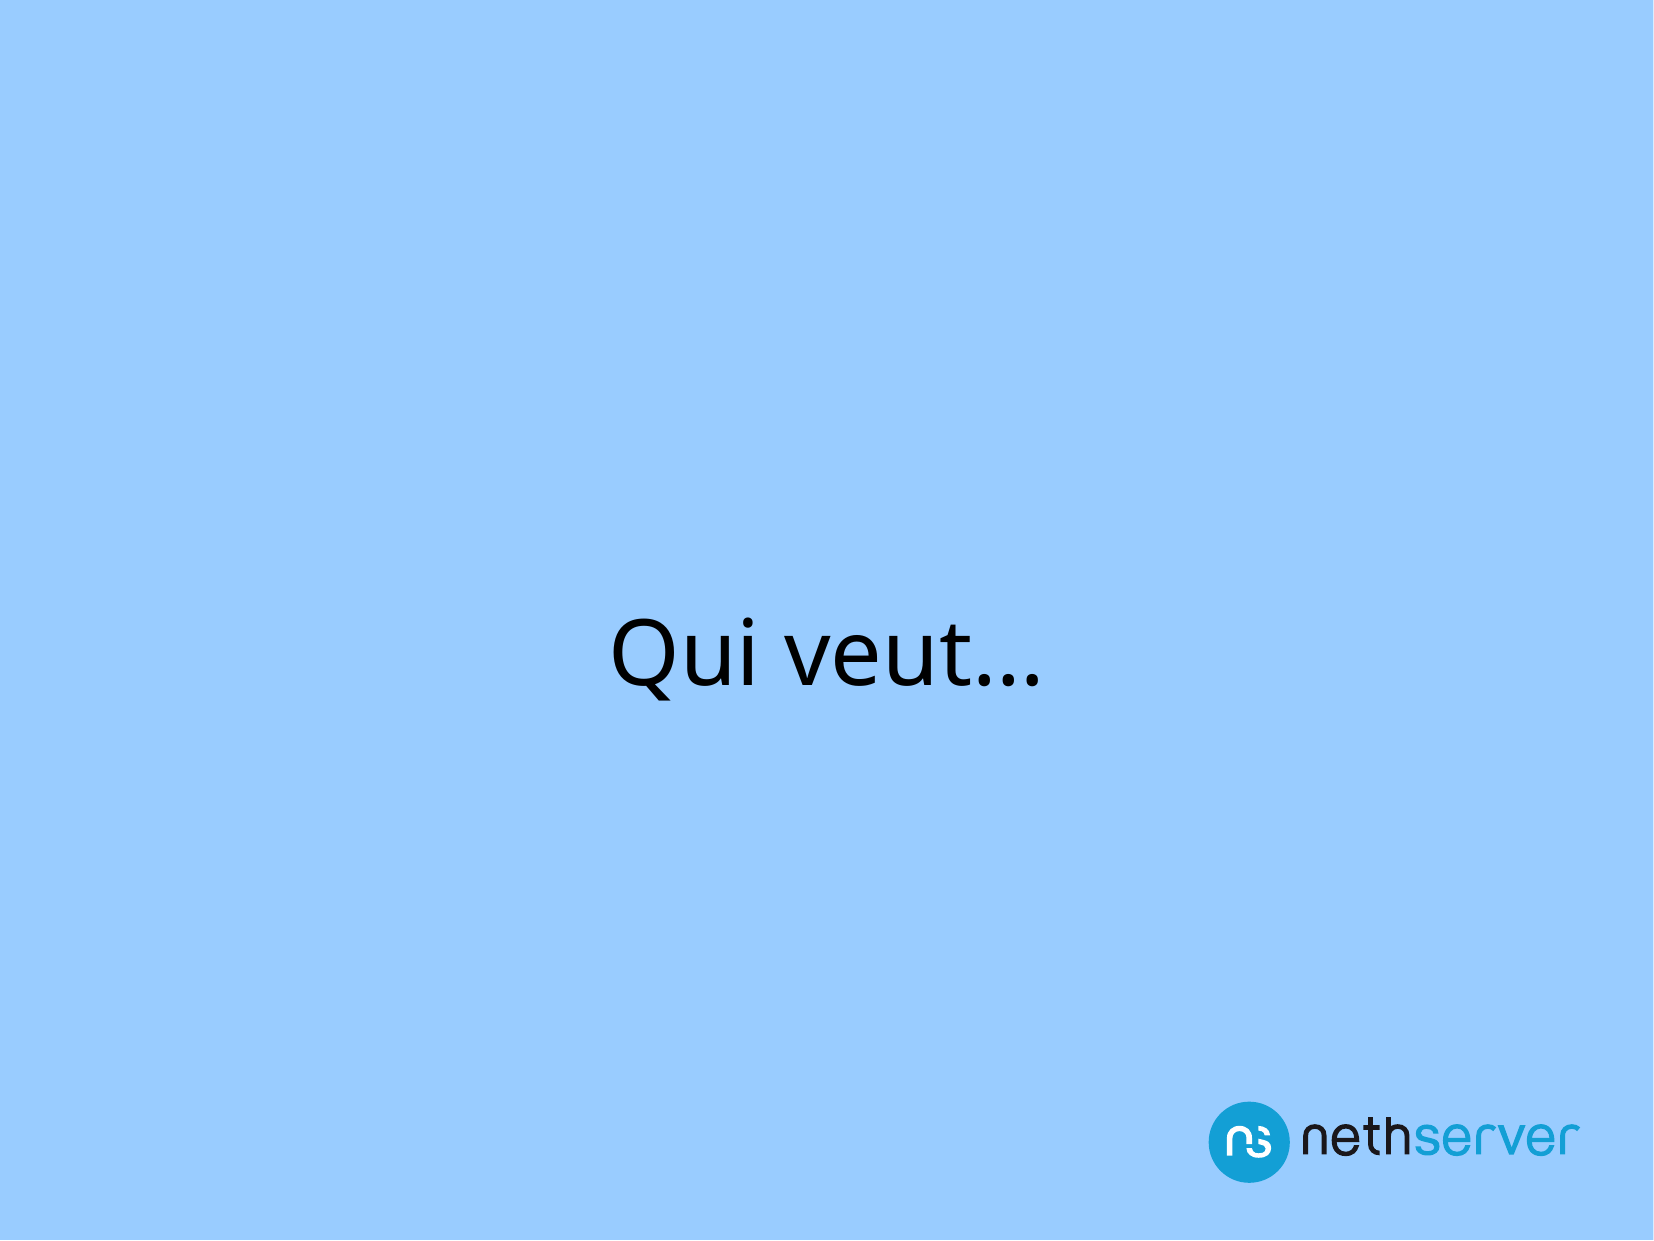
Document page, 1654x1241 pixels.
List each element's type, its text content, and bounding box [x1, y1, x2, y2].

picture [1015, 921, 1654, 1241]
subtitle Qui veut… [82, 290, 1571, 1010]
